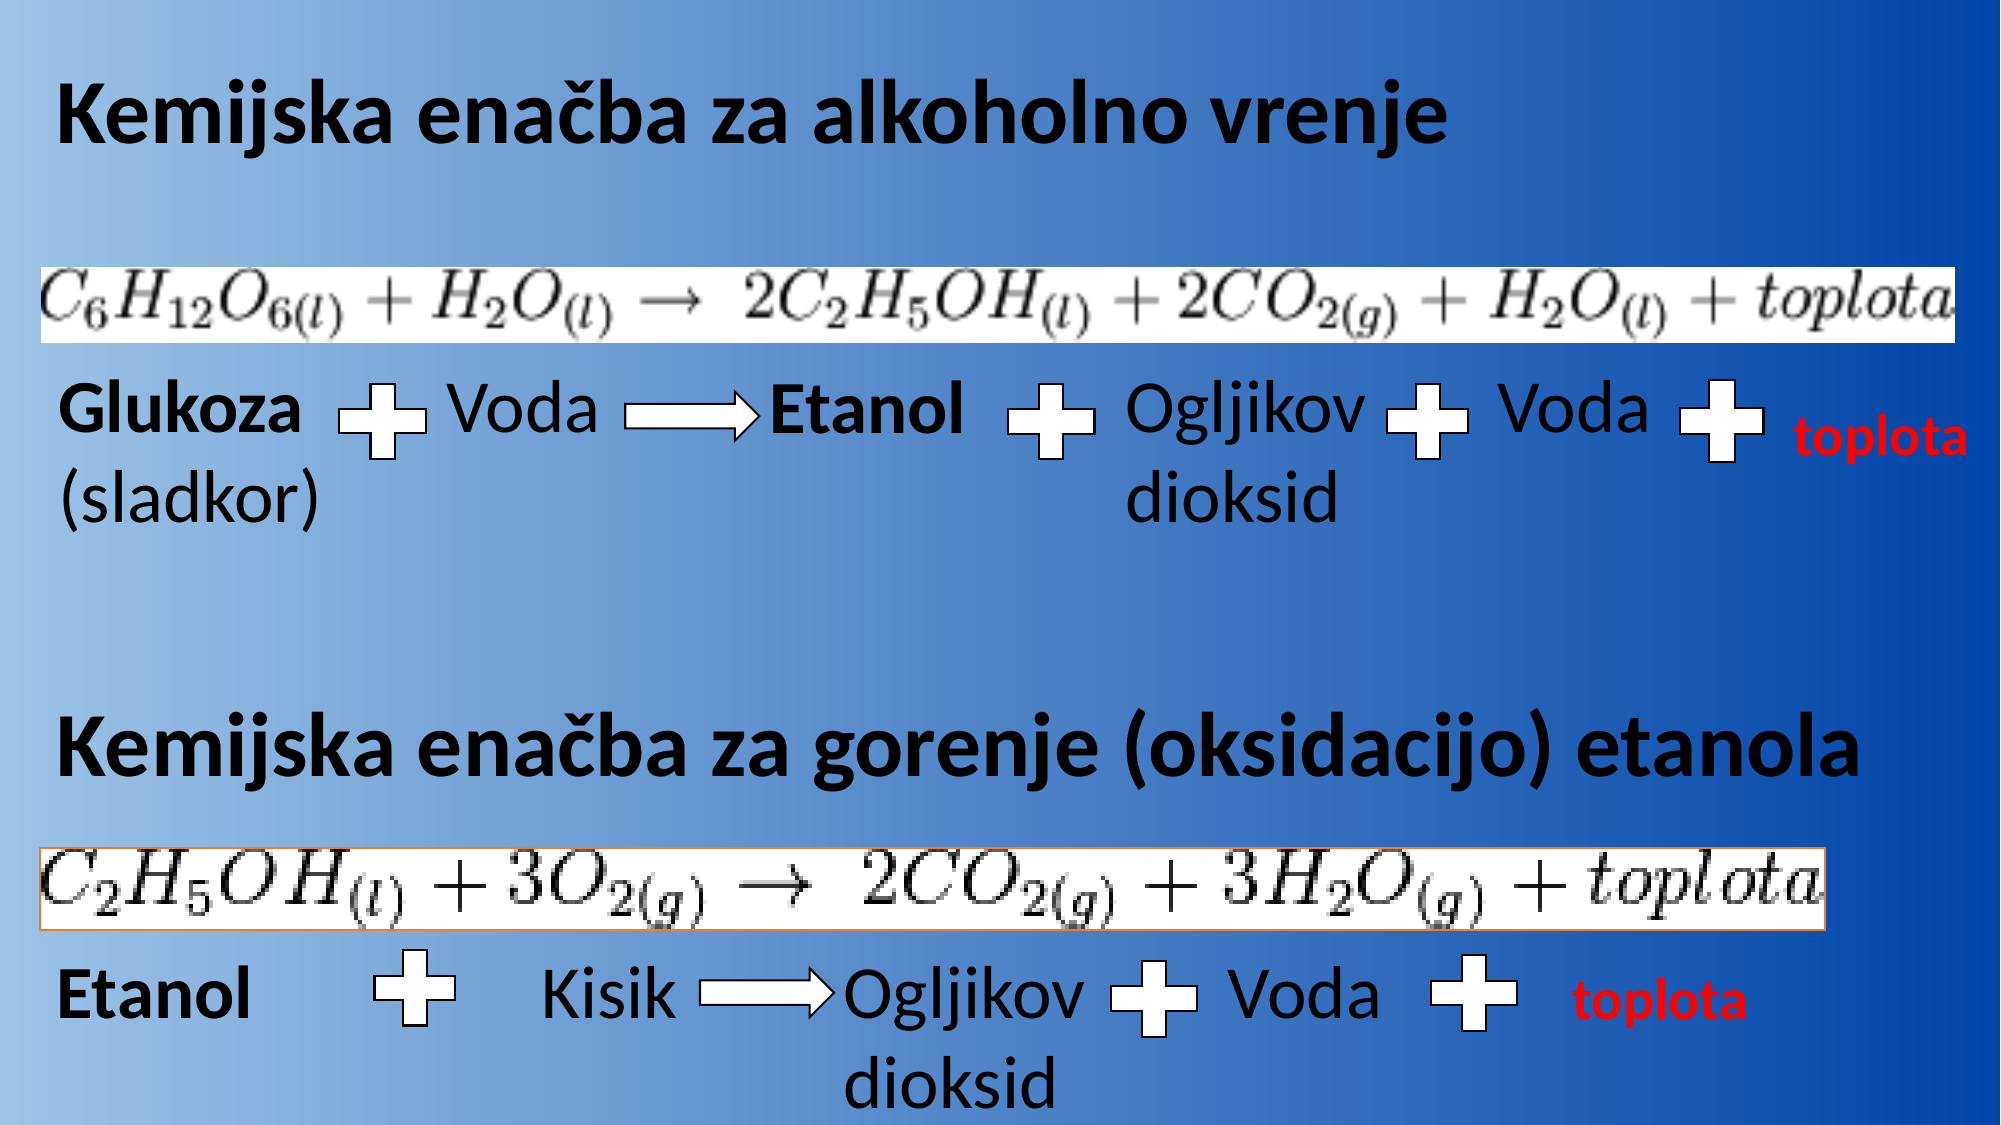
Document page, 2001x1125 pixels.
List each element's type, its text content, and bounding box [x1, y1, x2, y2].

text_box Glukoza (sladkor) [43, 350, 360, 546]
text_box Ogljikov dioksid [828, 936, 1111, 1125]
text_box Etanol [754, 350, 1110, 456]
text_box [1007, 383, 1095, 460]
text_box Voda [1482, 350, 1688, 456]
text_box Ogljikov dioksid [1110, 350, 1392, 546]
picture [41, 267, 1955, 343]
text_box Kemijska enačba za alkoholno vrenje [41, 44, 1955, 170]
text_box [339, 383, 426, 459]
text_box [625, 391, 760, 441]
text_box [699, 968, 835, 1018]
picture [41, 848, 1824, 929]
text_box Kisik [526, 936, 748, 1042]
text_box [1387, 383, 1469, 459]
text_box Kemijska enačba za gorenje (oksidacijo) etanola [41, 677, 1953, 803]
text_box [1430, 954, 1518, 1031]
text_box [1680, 380, 1764, 463]
text_box toplota [1557, 953, 1779, 1039]
text_box [1110, 960, 1198, 1037]
text_box Voda [1212, 936, 1419, 1042]
text_box Voda [431, 350, 637, 456]
text_box [374, 950, 456, 1026]
text_box toplota [1778, 389, 2000, 475]
text_box Etanol [41, 936, 397, 1042]
